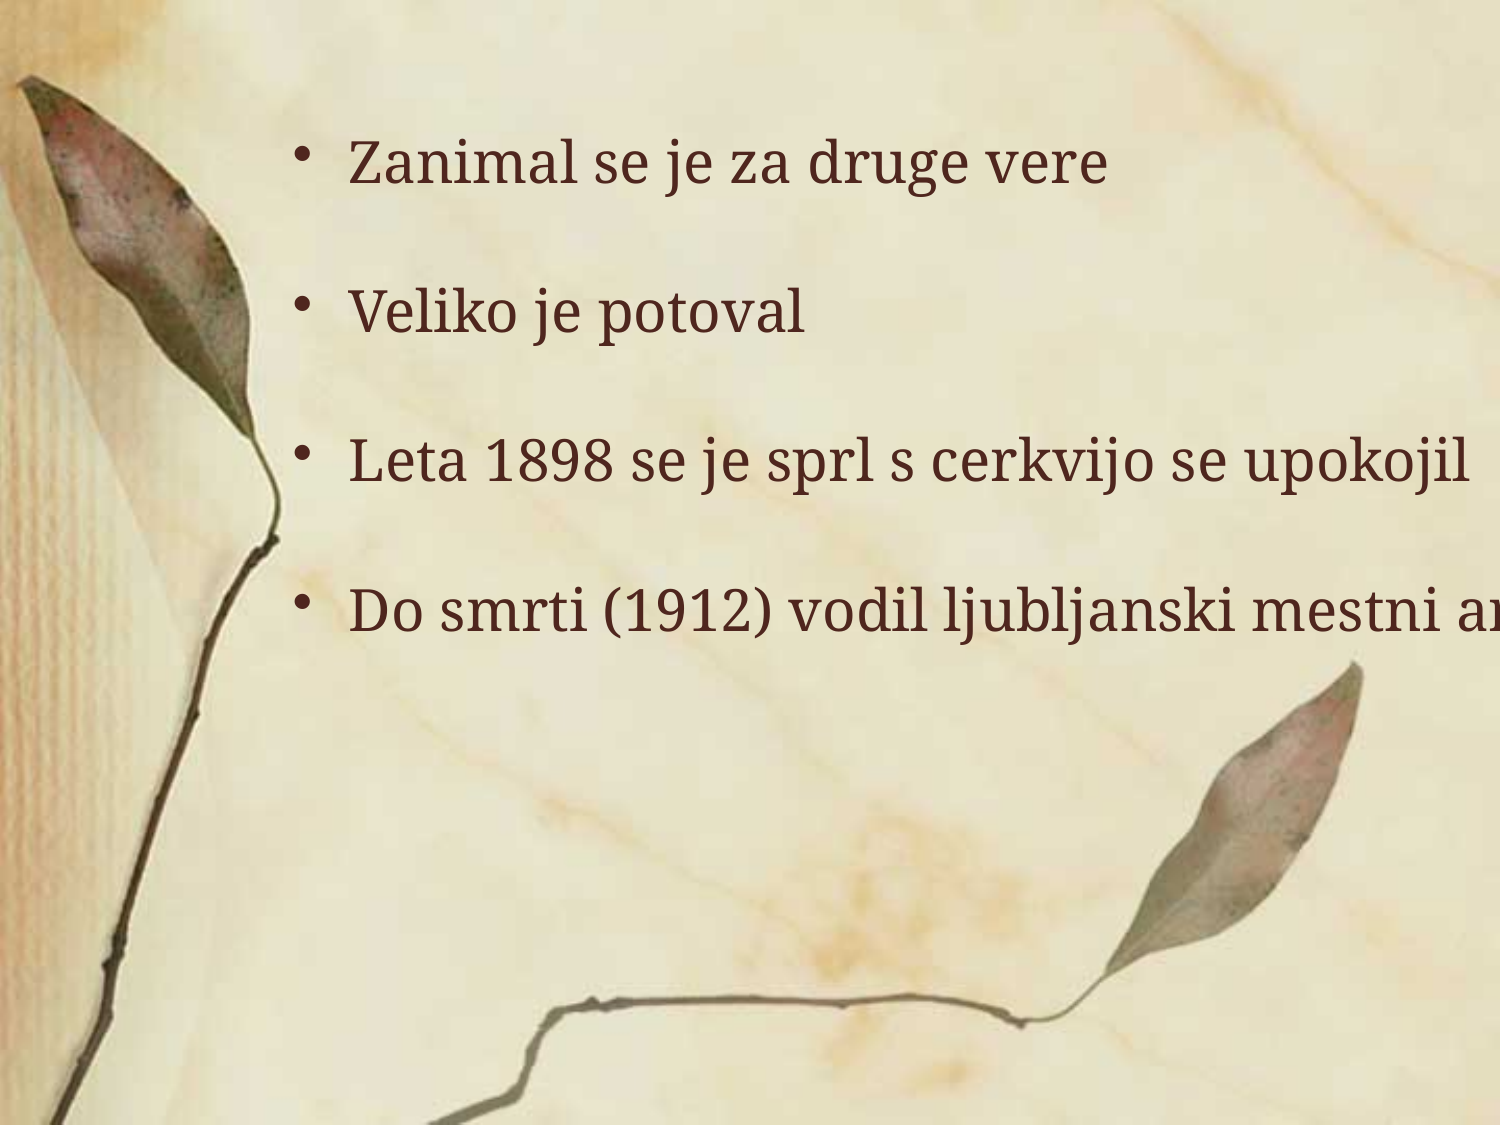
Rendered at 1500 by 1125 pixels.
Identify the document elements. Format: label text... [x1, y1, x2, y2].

picture [0, 0, 1500, 1125]
list Zanimal se je za druge vere Veliko je potoval Leta 1898 se je sprl s cerkvijo se upokojil Do smrti (1912) vodil ljubljanski mestni arhiv [277, 125, 1500, 868]
